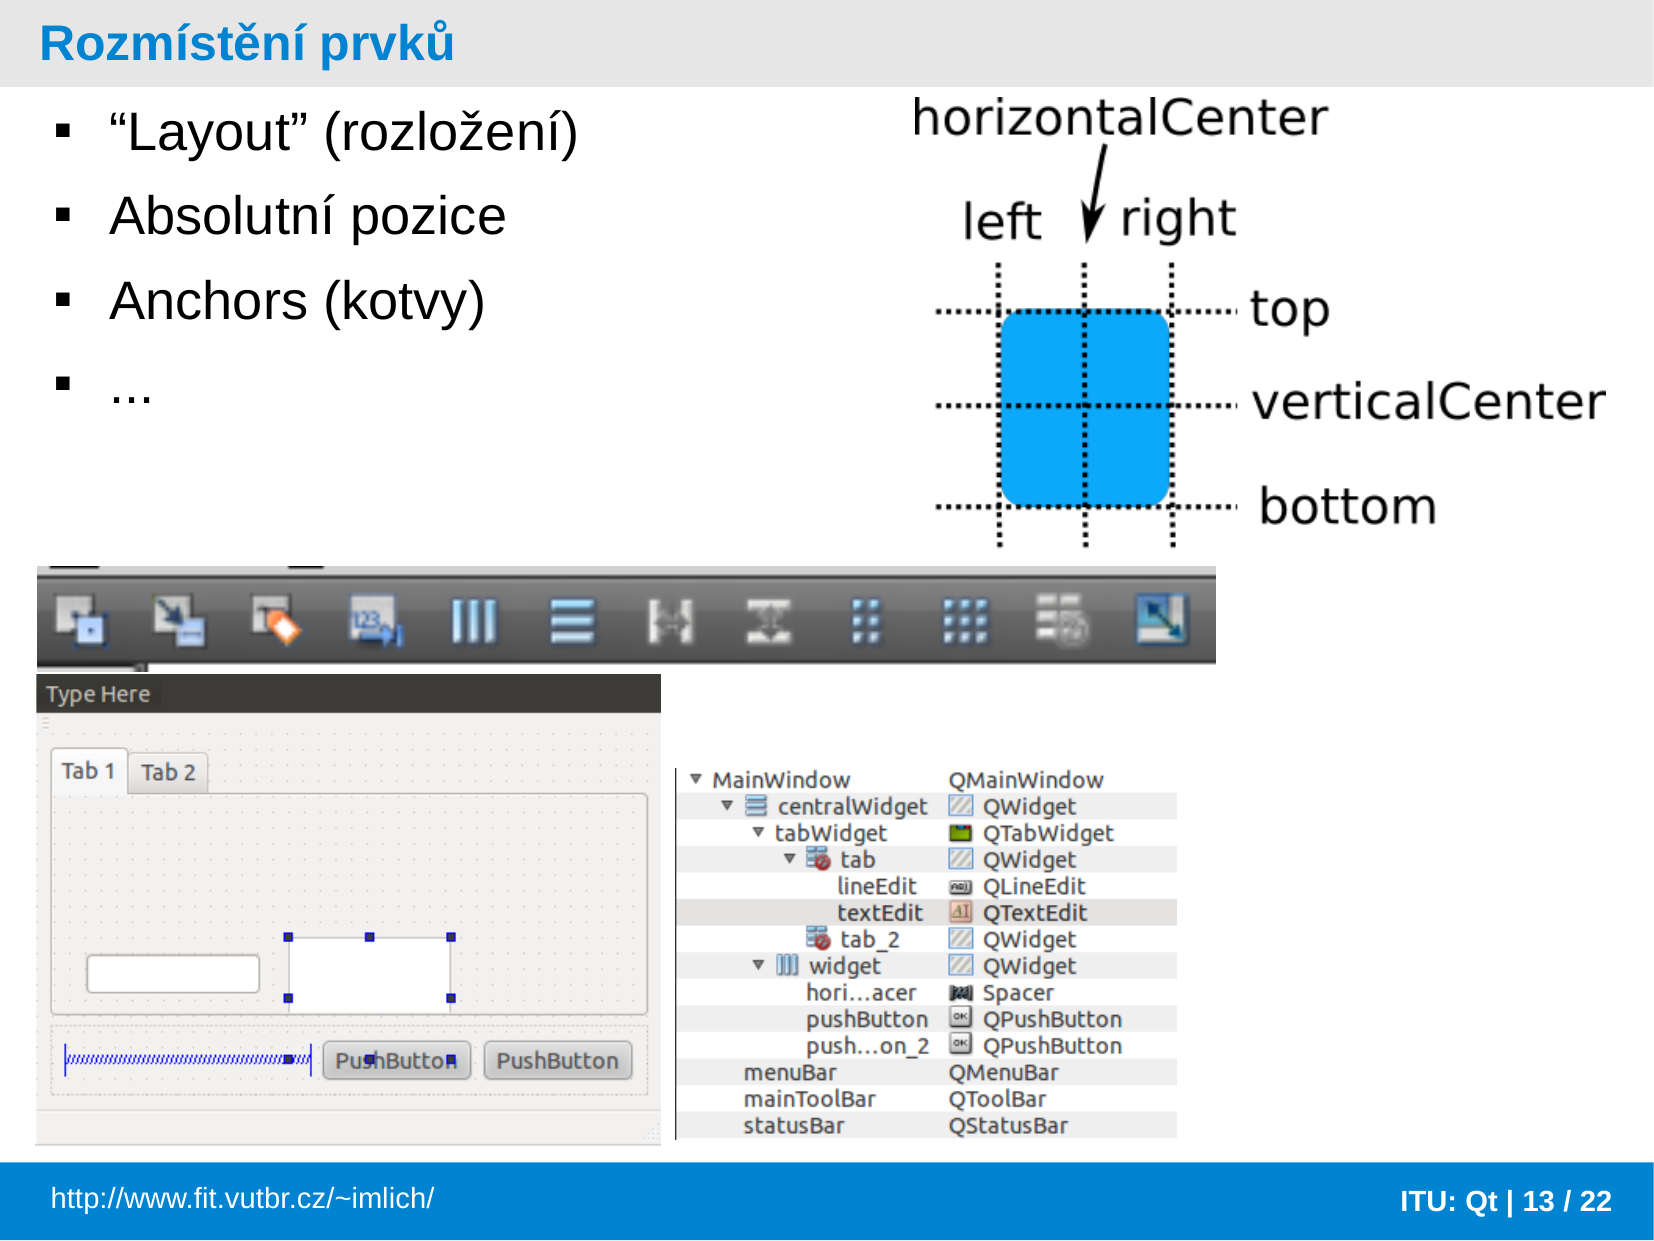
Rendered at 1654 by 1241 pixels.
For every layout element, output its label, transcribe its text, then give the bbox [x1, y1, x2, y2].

picture [915, 97, 1606, 556]
picture [35, 674, 661, 1149]
picture [675, 768, 1177, 1141]
picture [37, 566, 1216, 672]
list “Layout” (rozložení) Absolutní pozice Anchors (kotvy) ... [38, 101, 1616, 1126]
title Rozmístění prvků [39, 5, 1615, 81]
